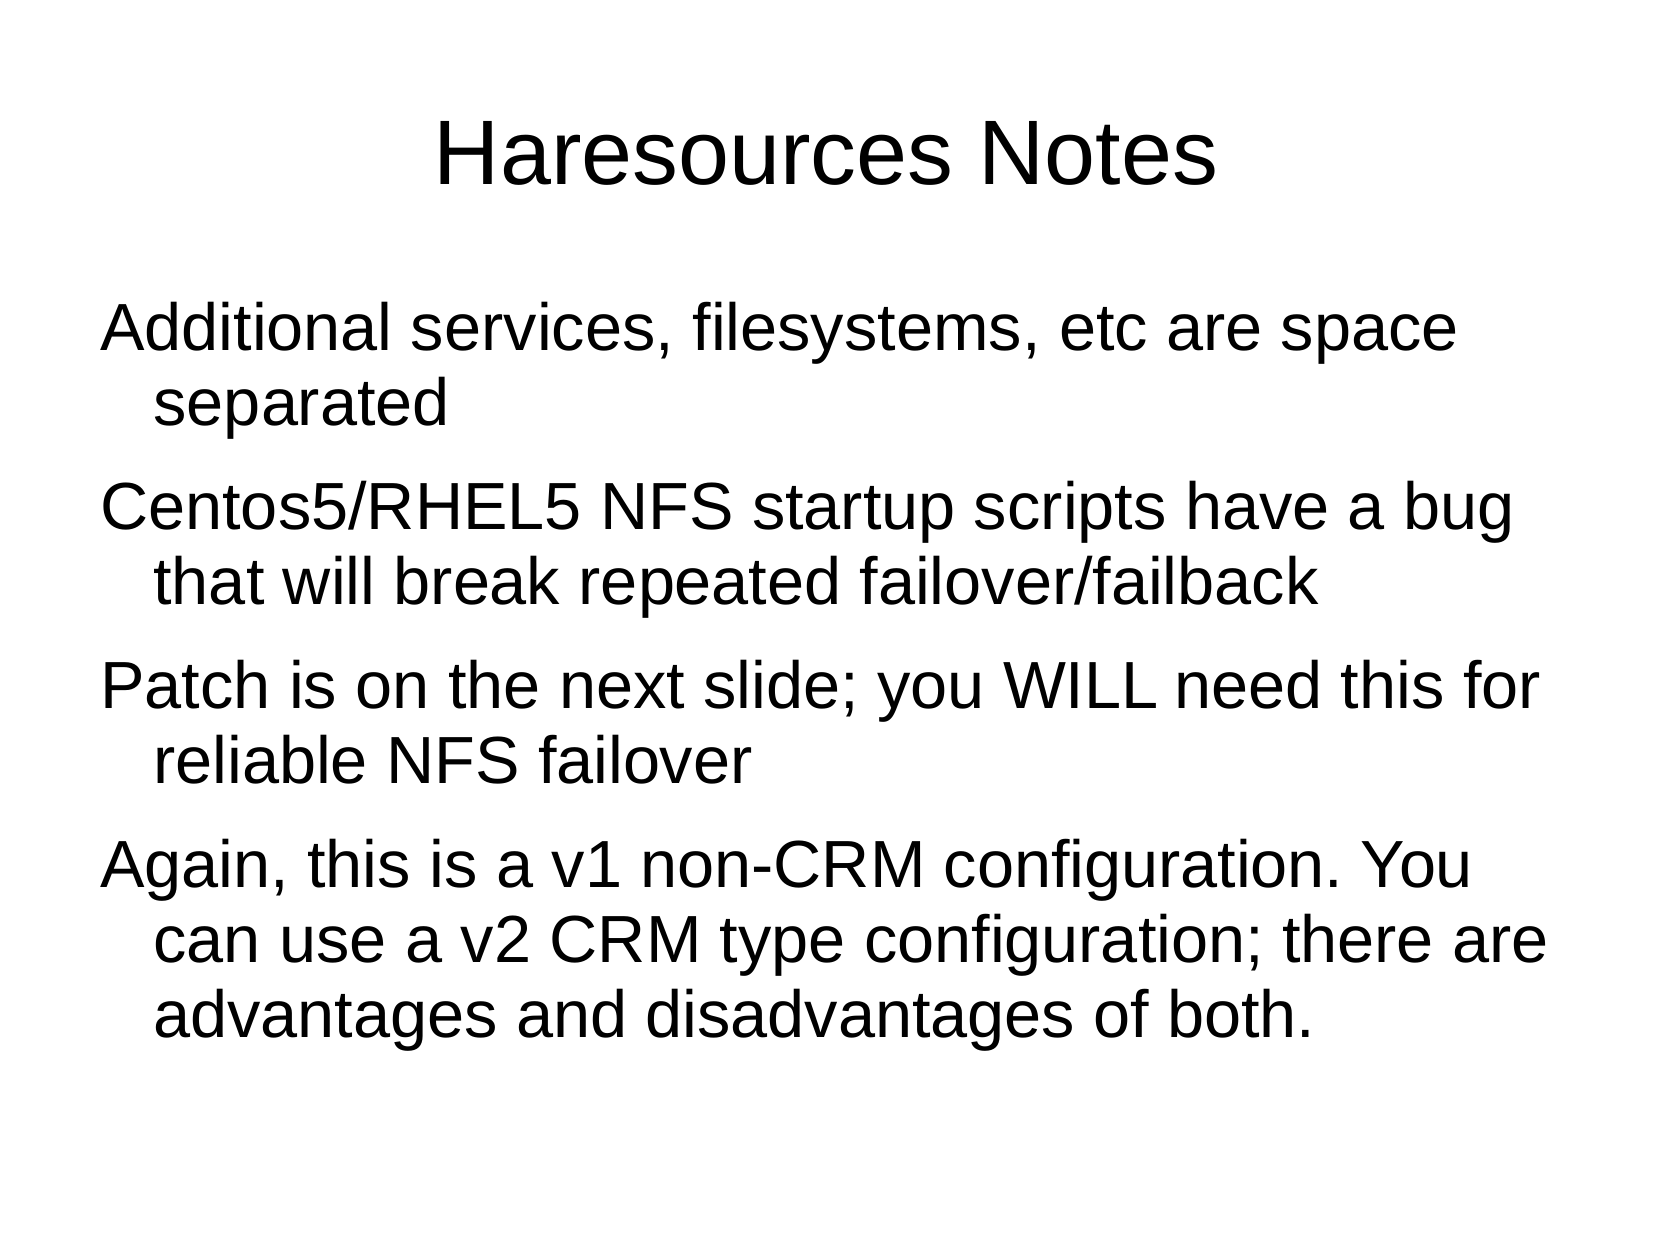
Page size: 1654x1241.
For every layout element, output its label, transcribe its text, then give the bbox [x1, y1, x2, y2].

list Additional services, filesystems, etc are space separated Centos5/RHEL5 NFS startup scripts have a bug that will break repeated failover/failback Patch is on the next slide; you WILL need this for reliable NFS failover Again, this is a v1 non-CRM configuration. You can use a v2 CRM type configuration; there are advantages and disadvantages of both. [82, 290, 1571, 1094]
title Haresources Notes [82, 49, 1571, 257]
